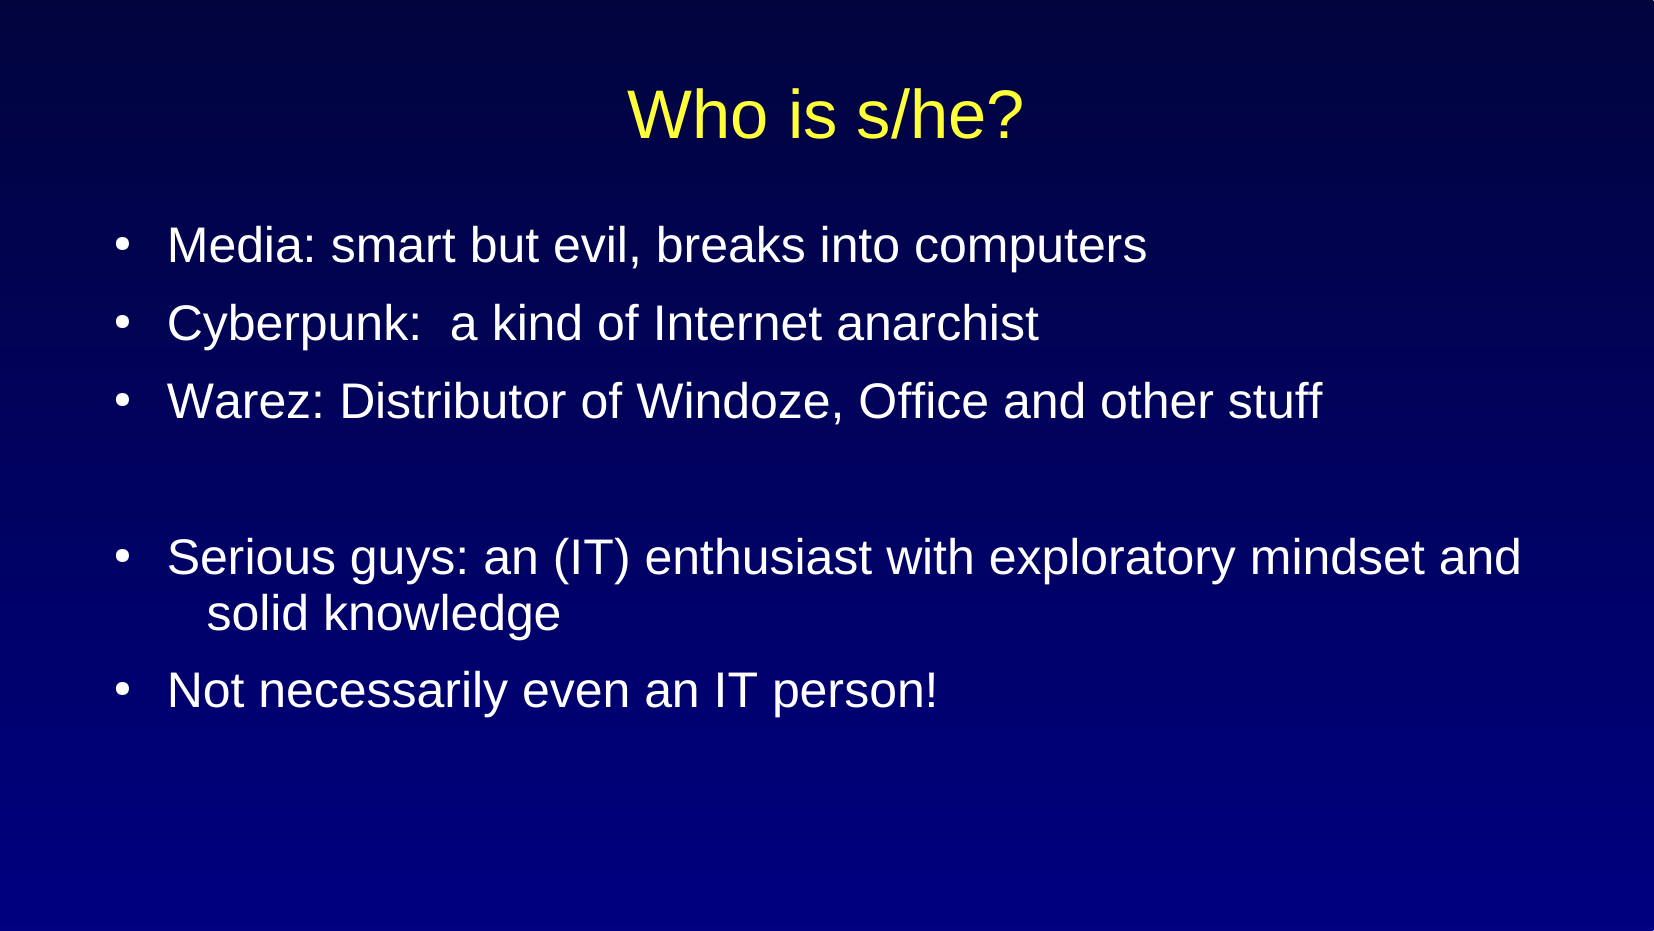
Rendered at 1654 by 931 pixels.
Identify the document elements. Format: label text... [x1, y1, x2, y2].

title Who is s/he? [82, 37, 1571, 193]
list Media: smart but evil, breaks into computers Cyberpunk: a kind of Internet anarchist Warez: Distributor of Windoze, Office and other stuff Serious guys: an (IT) enthusiast with exploratory mindset and solid knowledge Not necessarily even an IT person! [82, 217, 1571, 758]
